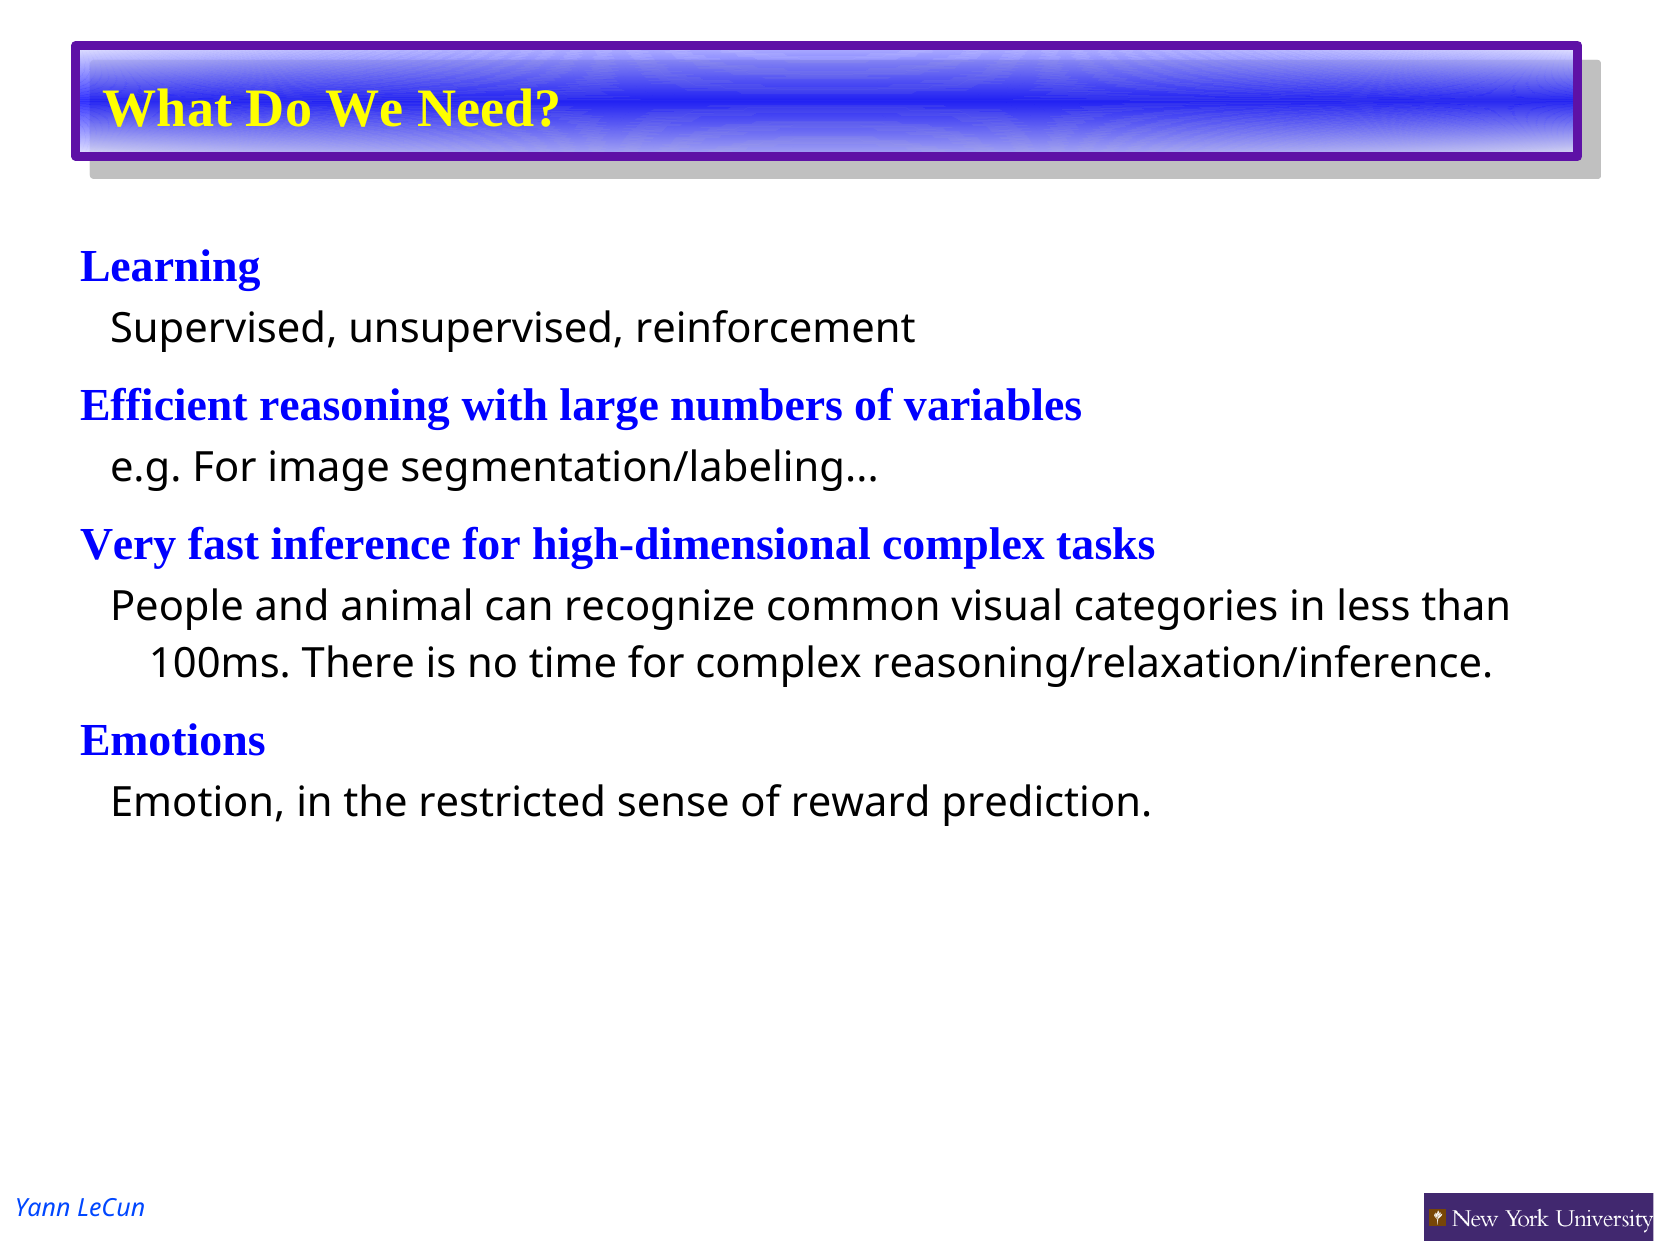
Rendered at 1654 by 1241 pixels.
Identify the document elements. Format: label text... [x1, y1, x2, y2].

picture [1424, 1193, 1654, 1241]
title What Do We Need? [75, 45, 1578, 157]
list Learning Supervised, unsupervised, reinforcement Efficient reasoning with large numbers of variables e.g. For image segmentation/labeling... Very fast inference for high-dimensional complex tasks People and animal can recognize common visual categories in less than 100ms. There is no time for complex reasoning/relaxation/inference. Emotions Emotion, in the restricted sense of reward prediction. [80, 240, 1554, 1075]
